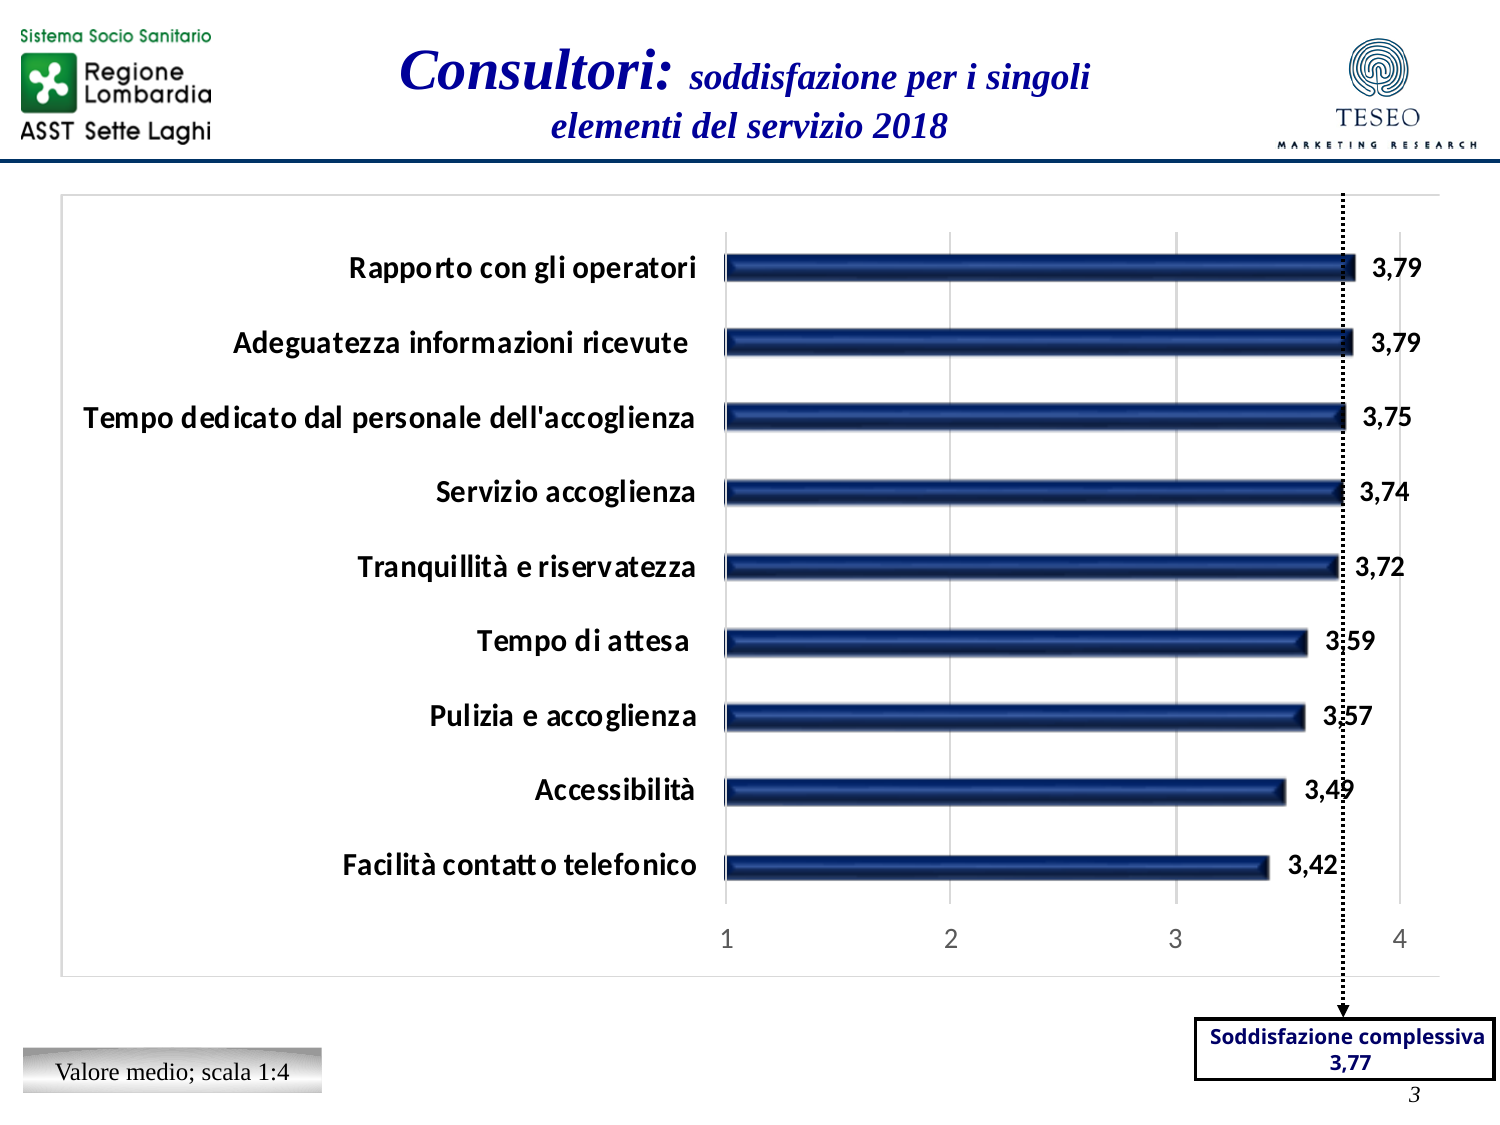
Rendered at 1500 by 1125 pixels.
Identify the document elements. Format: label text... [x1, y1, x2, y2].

text_box Consultori: soddisfazione per i singoli elementi del servizio 2018 [206, 25, 1294, 151]
text_box Valore medio; scala 1:4 [23, 1047, 322, 1093]
picture [21, 26, 206, 148]
picture [1294, 30, 1481, 149]
text_box Soddisfazione complessiva 3,77 [1195, 1018, 1495, 1080]
picture [60, 193, 1440, 977]
